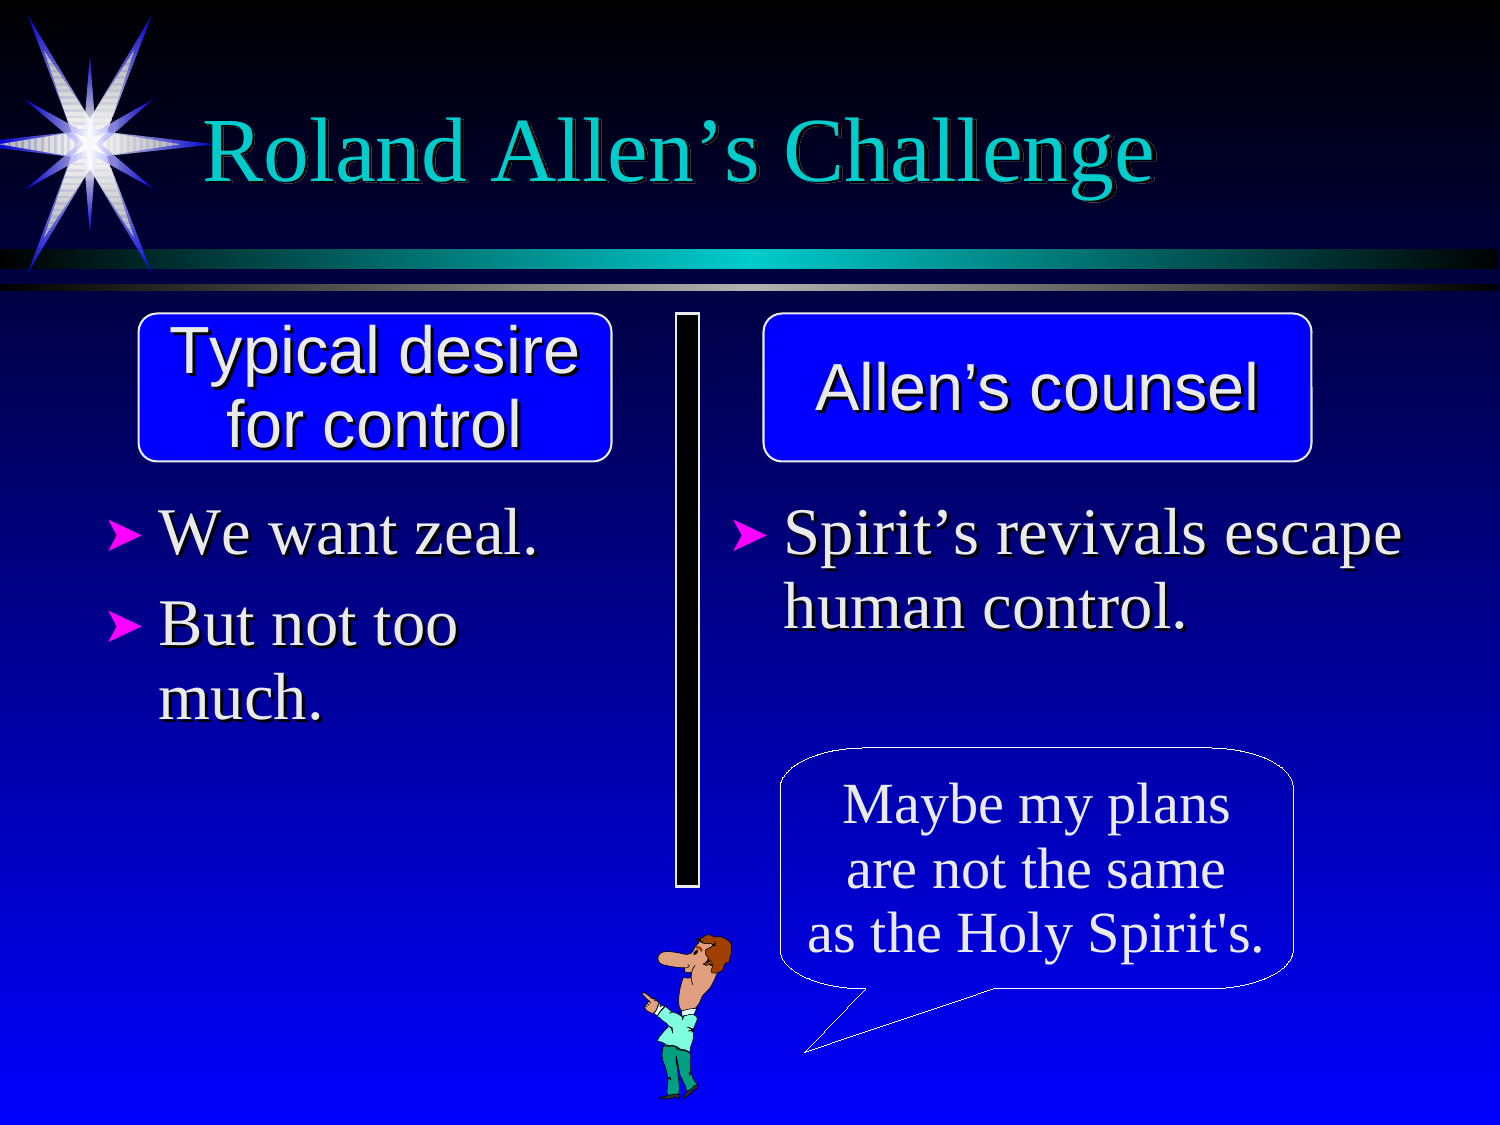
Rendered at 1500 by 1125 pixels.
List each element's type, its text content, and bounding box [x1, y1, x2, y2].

list Spirit’s revivals escape human control. [712, 487, 1438, 713]
text_box you [40, 233, 52, 239]
chart [641, 934, 733, 1100]
text_box Typical desire for control [138, 313, 612, 462]
list We want zeal. But not too much. [87, 487, 650, 1001]
text_box Maybe my plans are not the same as the Holy Spirit's. [780, 747, 1294, 1053]
title Roland Allen’s Challenge [187, 56, 1463, 244]
text_box Allen’s counsel [763, 313, 1312, 462]
text_box [676, 313, 699, 887]
text_box you [127, 233, 139, 239]
